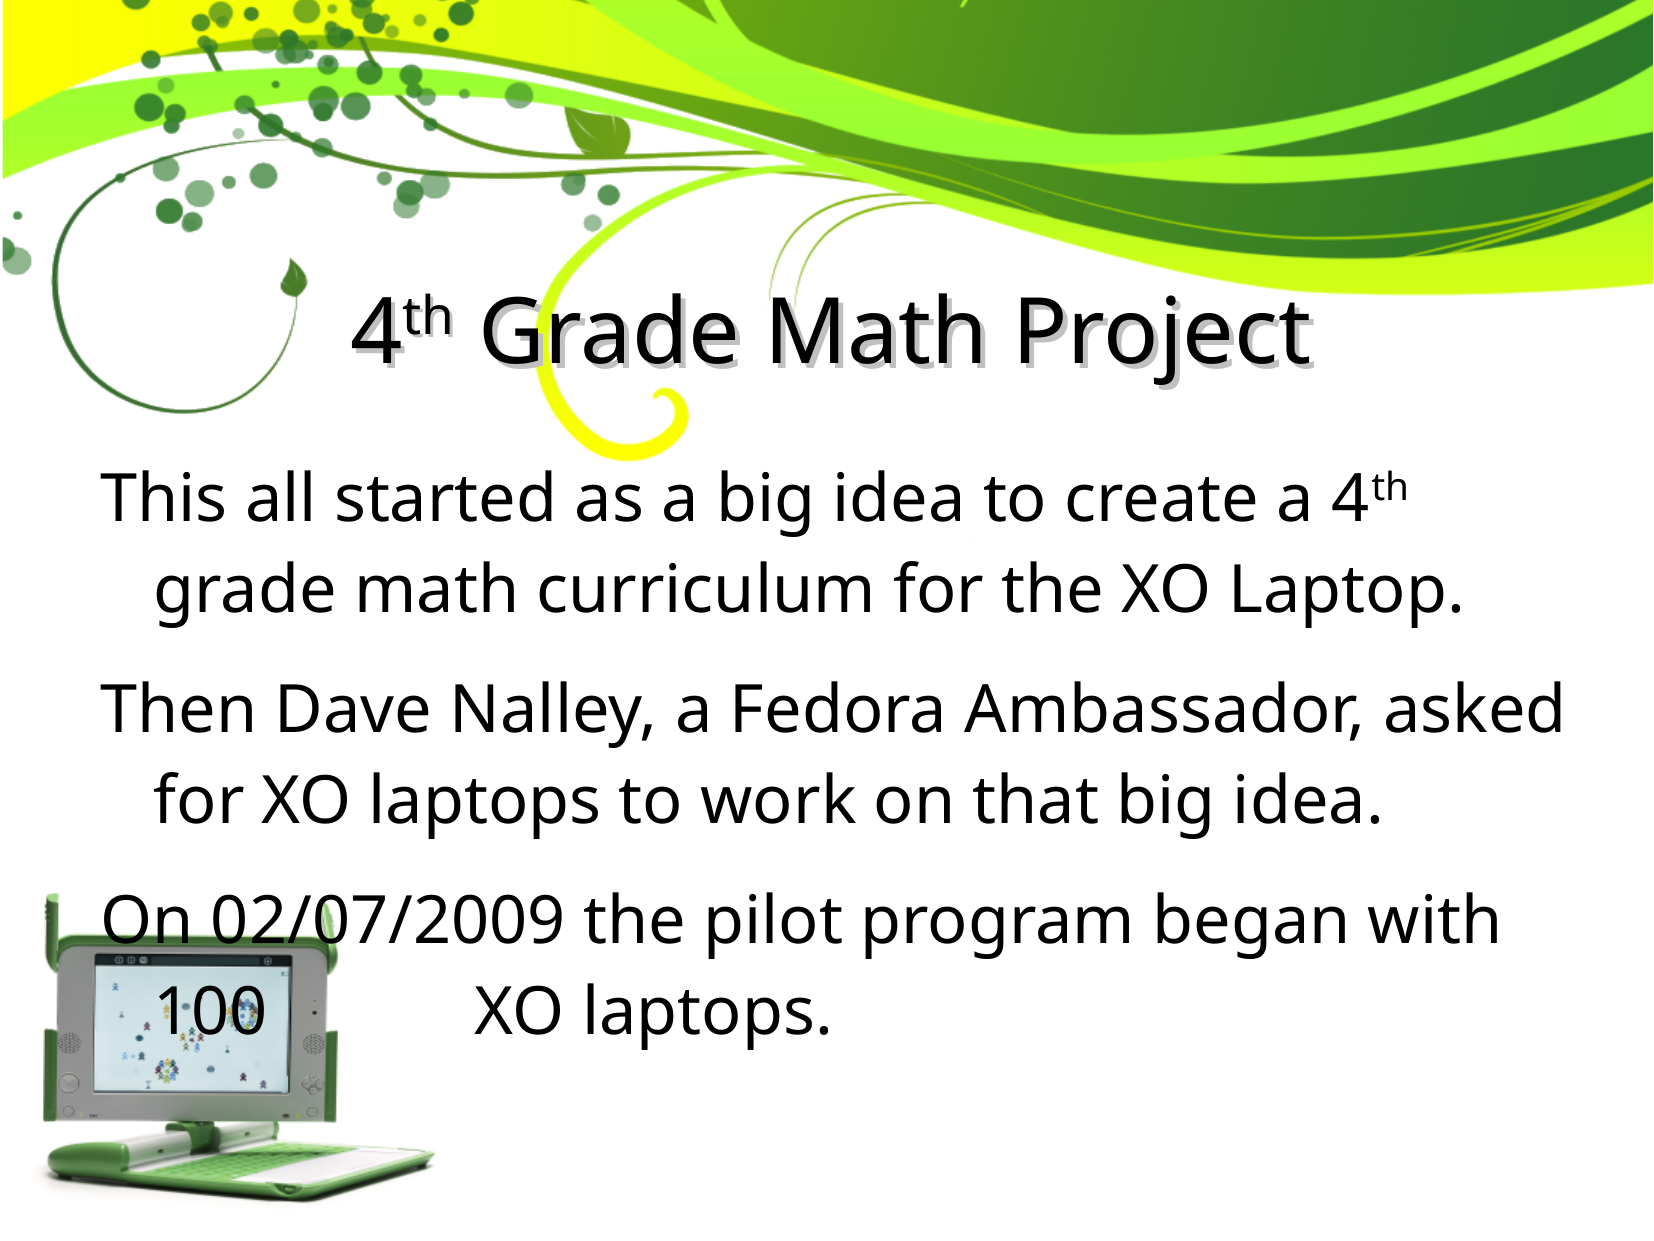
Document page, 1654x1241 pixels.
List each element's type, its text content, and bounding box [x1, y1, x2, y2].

picture [0, 0, 1654, 1241]
title 4th Grade Math Project [87, 232, 1576, 425]
list This all started as a big idea to create a 4th grade math curriculum for the XO Laptop. Then Dave Nalley, a Fedora Ambassador, asked for XO laptops to work on that big idea. On 02/07/2009 the pilot program began with 100 XO laptops. [82, 450, 1571, 1095]
